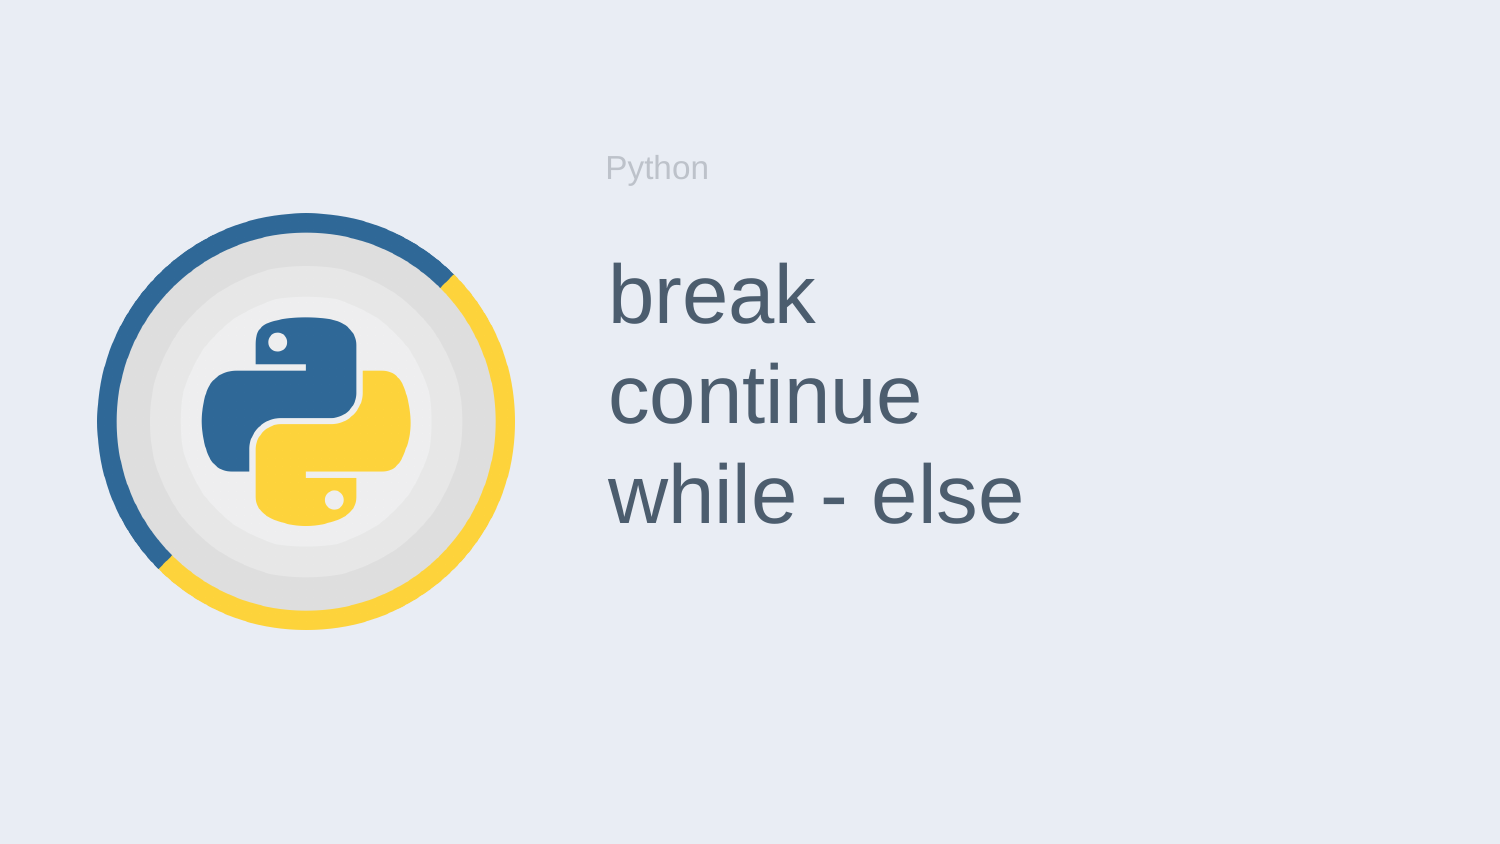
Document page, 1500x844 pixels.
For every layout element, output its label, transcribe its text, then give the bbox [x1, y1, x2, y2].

text_box break continue while - else [603, 235, 1423, 608]
picture [97, 213, 515, 630]
title Python [601, 141, 1182, 188]
